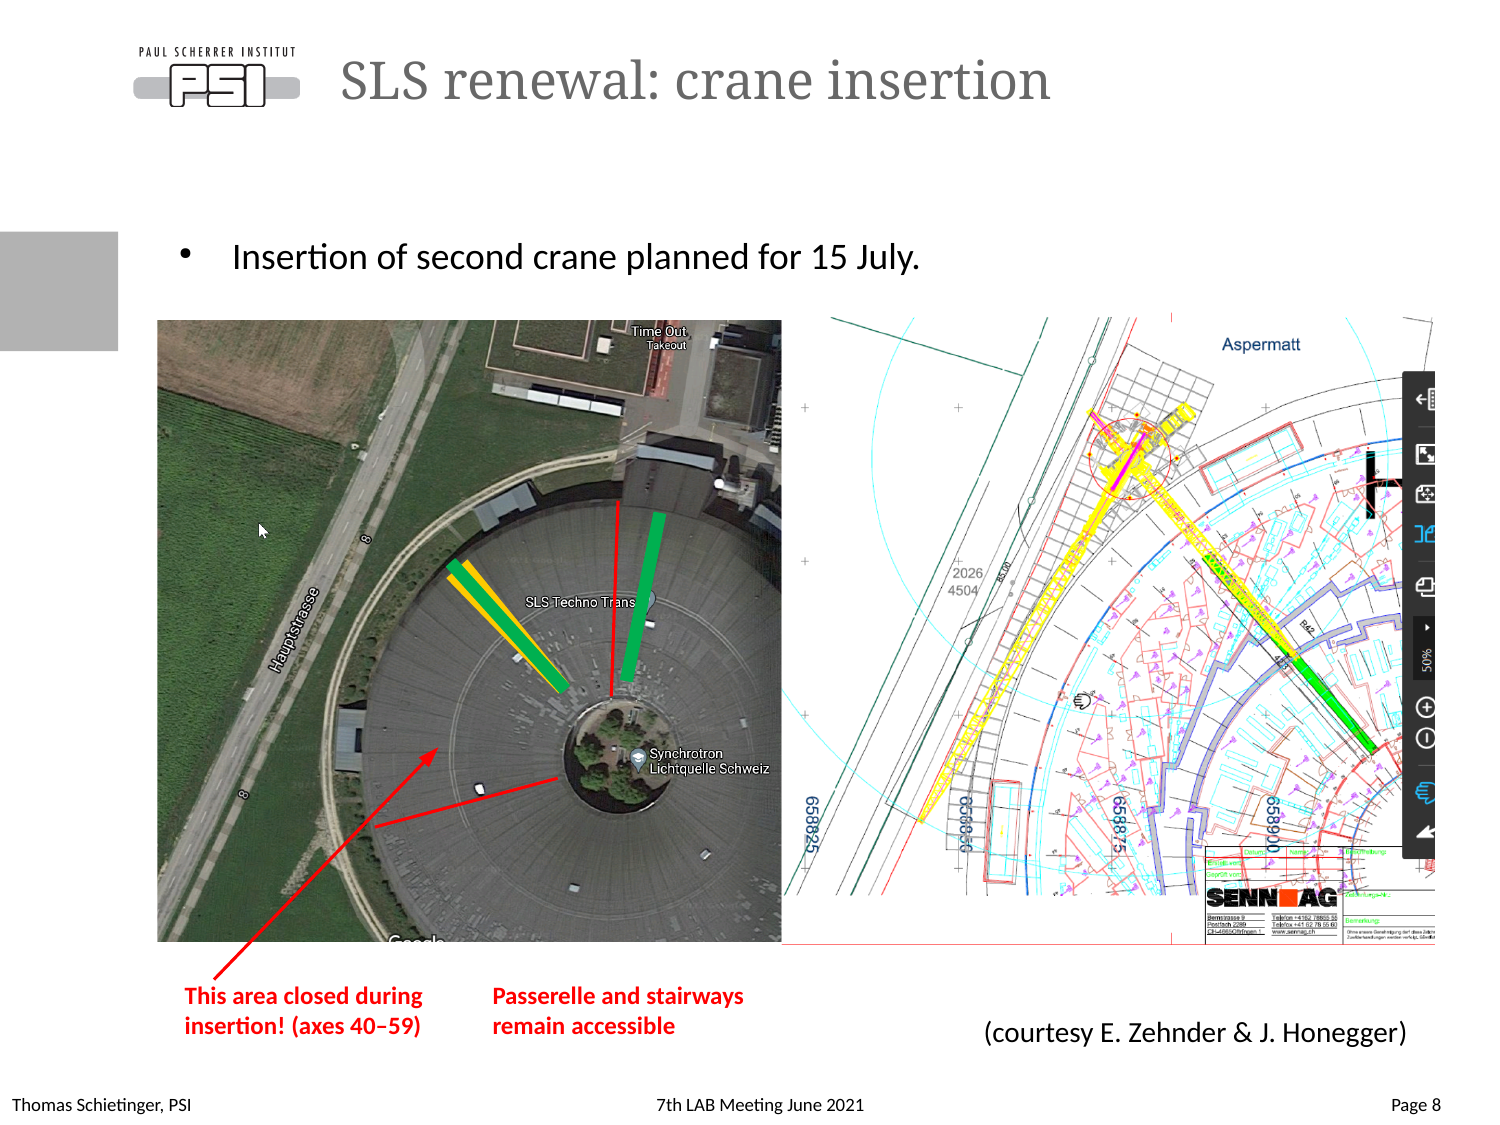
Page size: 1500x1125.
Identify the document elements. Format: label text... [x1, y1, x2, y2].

title SLS renewal: crane insertion [340, 47, 1442, 132]
text_box (courtesy E. Zehnder & J. Honegger) [968, 1013, 1423, 1058]
text_box [446, 559, 570, 694]
list Passerelle and stairways remain accessible [492, 979, 805, 1046]
text_box [620, 512, 666, 682]
list Insertion of second crane planned for 15 July. [161, 227, 1425, 320]
list This area closed during insertion! (axes 40–59) [184, 979, 492, 1038]
picture [157, 308, 1435, 950]
